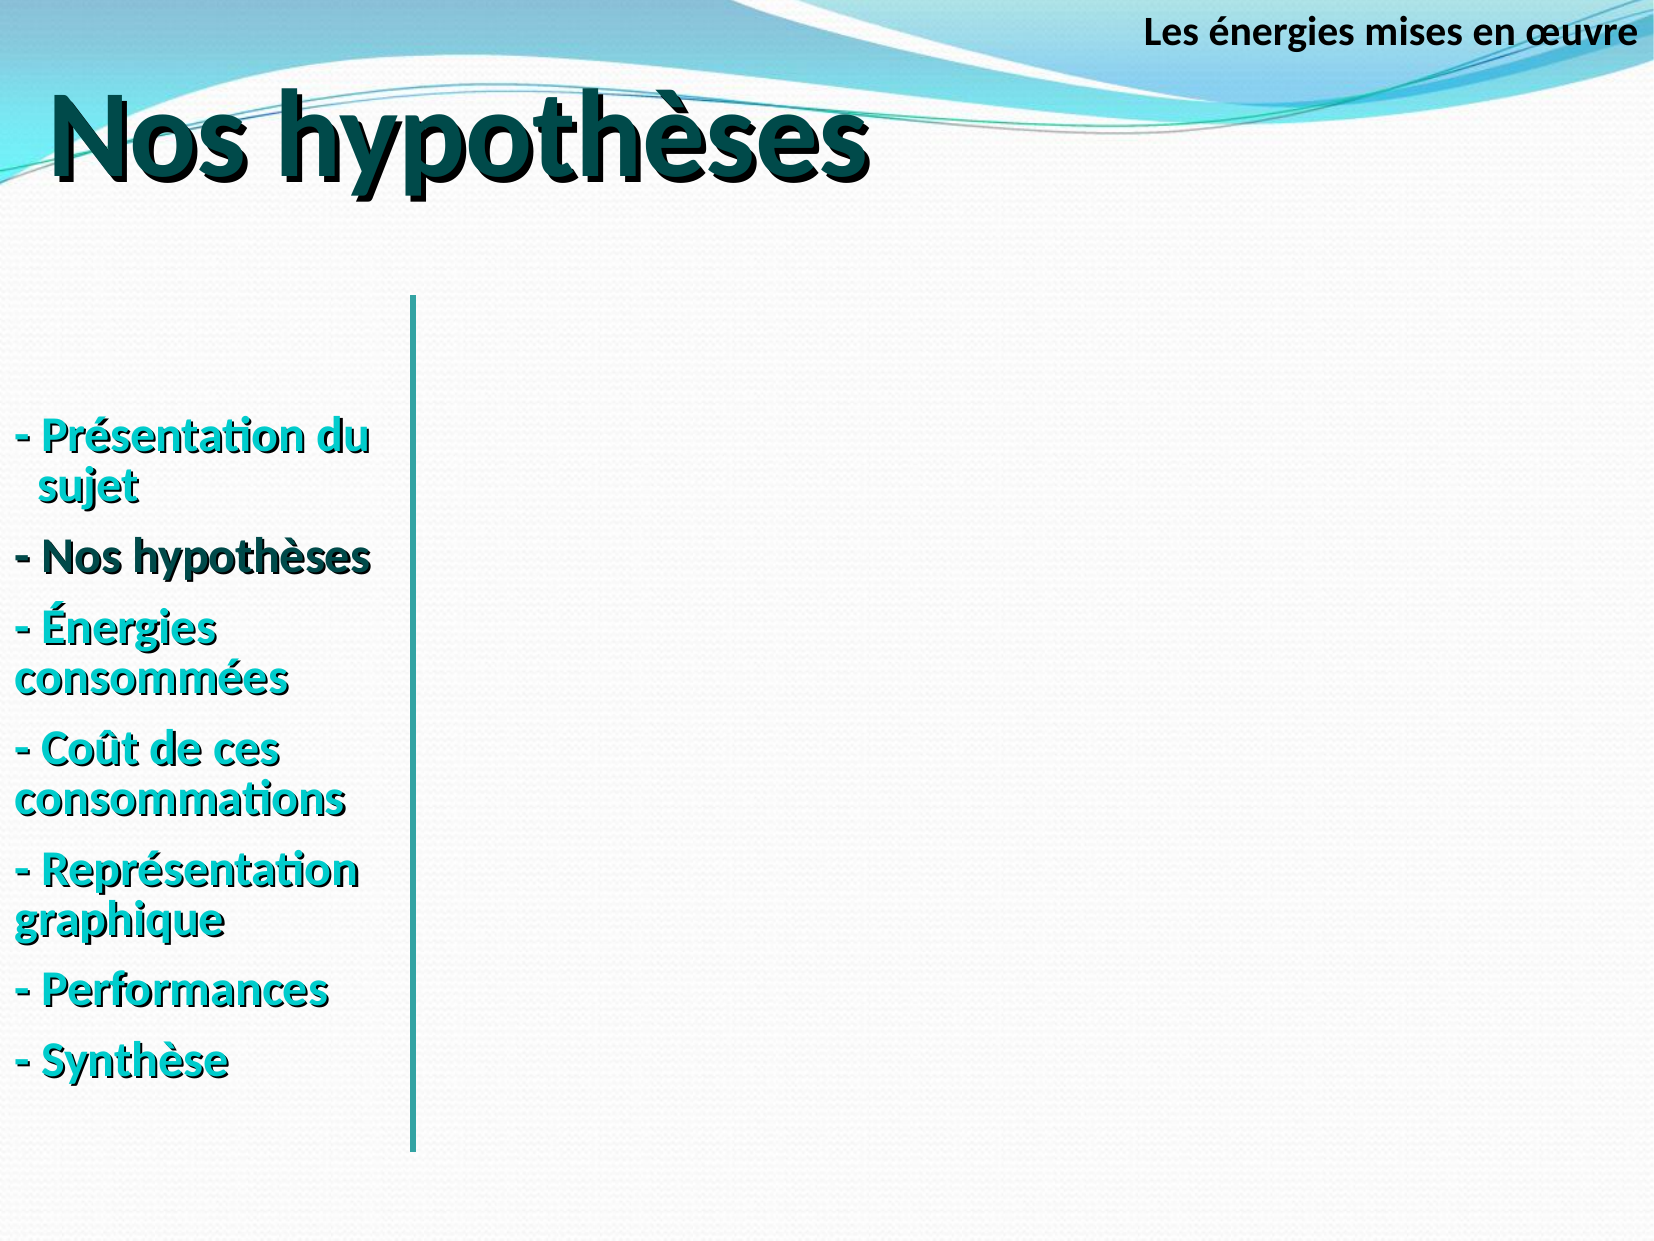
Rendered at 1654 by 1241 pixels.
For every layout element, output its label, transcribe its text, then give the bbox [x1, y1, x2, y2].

text_box Nos hypothèses [29, 59, 1654, 233]
text_box - Présentation du sujet - Nos hypothèses - Énergies consommées - Coût de ces consommations - Représentation graphique - Performances - Synthèse [0, 295, 414, 1209]
text_box Les énergies mises en œuvre [265, 2, 1654, 69]
picture [0, 0, 1654, 1241]
